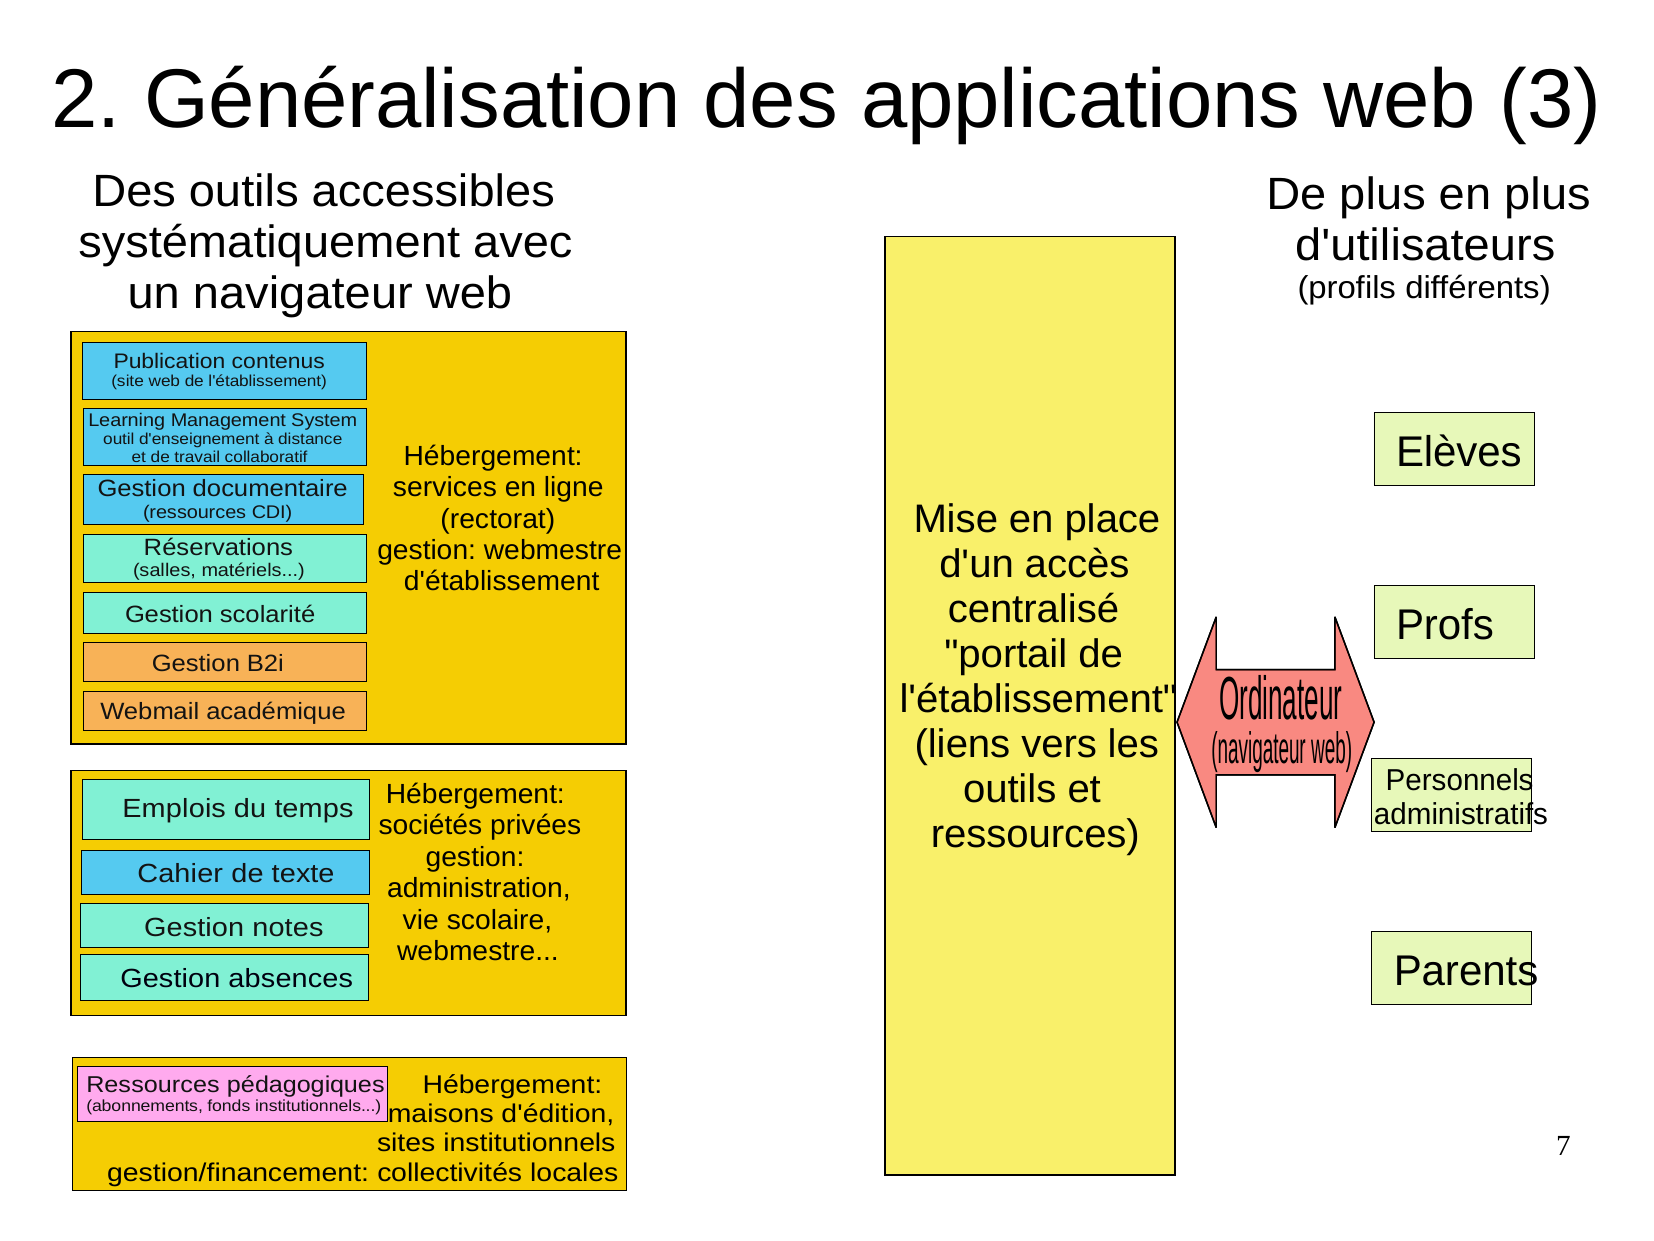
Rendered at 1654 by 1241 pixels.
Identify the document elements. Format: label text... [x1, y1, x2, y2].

text_box vie scolaire, [402, 904, 551, 935]
text_box Gestion notes [144, 912, 323, 942]
text_box Hébergement: [422, 1070, 619, 1100]
text_box Gestion B2i [151, 649, 285, 677]
text_box centralisé [947, 586, 1120, 631]
text_box Ordinateur [1219, 664, 1343, 733]
text_box d'utilisateurs [1295, 219, 1554, 270]
text_box d'un accès [939, 541, 1130, 586]
text_box gestion: [425, 841, 524, 872]
text_box d'établissement [396, 565, 598, 597]
text_box Publication contenus [113, 349, 325, 373]
text_box (profils différents) [1297, 269, 1554, 306]
text_box [1372, 932, 1531, 1004]
text_box (navigateur web) [1211, 723, 1353, 774]
text_box sites institutionnels [377, 1128, 616, 1157]
text_box (site web de l'établissement) [111, 372, 323, 391]
text_box l'établissement" [899, 676, 1179, 722]
text_box Profs [1396, 600, 1495, 650]
text_box et de travail collaboratif [131, 448, 305, 466]
text_box webmestre... [397, 935, 558, 967]
text_box [1375, 413, 1534, 485]
text_box De plus en plus [1266, 168, 1602, 219]
text_box [1179, 626, 1219, 819]
text_box Gestion absences [120, 964, 352, 994]
text_box (rectorat) [432, 503, 554, 534]
text_box administratifs [1373, 796, 1549, 832]
text_box (ressources CDI) [143, 501, 293, 522]
text_box [1375, 586, 1534, 658]
text_box (salles, matériels...) [133, 560, 306, 581]
text_box Hébergement: [403, 440, 597, 471]
text_box (liens vers les [914, 721, 1160, 767]
text_box Webmail académique [100, 698, 347, 725]
text_box [886, 237, 1174, 1174]
text_box (abonnements, fonds institutionnels...) [86, 1097, 385, 1116]
text_box [72, 1057, 626, 1190]
title 2. Généralisation des applications web (3) [35, 0, 1619, 201]
text_box Ressources pédagogiques [86, 1071, 384, 1097]
text_box Learning Management System [88, 409, 359, 431]
text_box services en ligne [392, 471, 601, 503]
text_box Elèves [1396, 427, 1524, 476]
text_box administration, [387, 872, 569, 904]
text_box [1372, 759, 1531, 831]
text_box sociétés privées [378, 810, 579, 841]
text_box Des outils accessibles [92, 165, 551, 216]
text_box outil d'enseignement à distance [103, 430, 343, 448]
text_box Mise en place [913, 496, 1162, 541]
text_box Emplois du temps [122, 793, 352, 824]
text_box Cahier de texte [137, 859, 334, 889]
text_box Gestion documentaire [97, 475, 348, 502]
text_box [1336, 625, 1373, 819]
text_box maisons d'édition, [387, 1099, 615, 1128]
text_box Gestion scolarité [124, 601, 316, 628]
text_box un navigateur web [127, 267, 510, 319]
text_box Personnels [1385, 762, 1535, 796]
text_box Hébergement: [385, 778, 579, 810]
text_box gestion/financement: collectivités locales [107, 1157, 619, 1187]
text_box Parents [1393, 946, 1540, 996]
text_box systématiquement avec [78, 216, 569, 267]
text_box Réservations [143, 534, 294, 560]
text_box "portail de [944, 631, 1124, 676]
text_box outils et [963, 766, 1102, 811]
text_box [71, 770, 626, 1015]
text_box gestion: webmestre [377, 534, 620, 566]
text_box ressources) [930, 811, 1140, 857]
text_box [71, 332, 626, 744]
